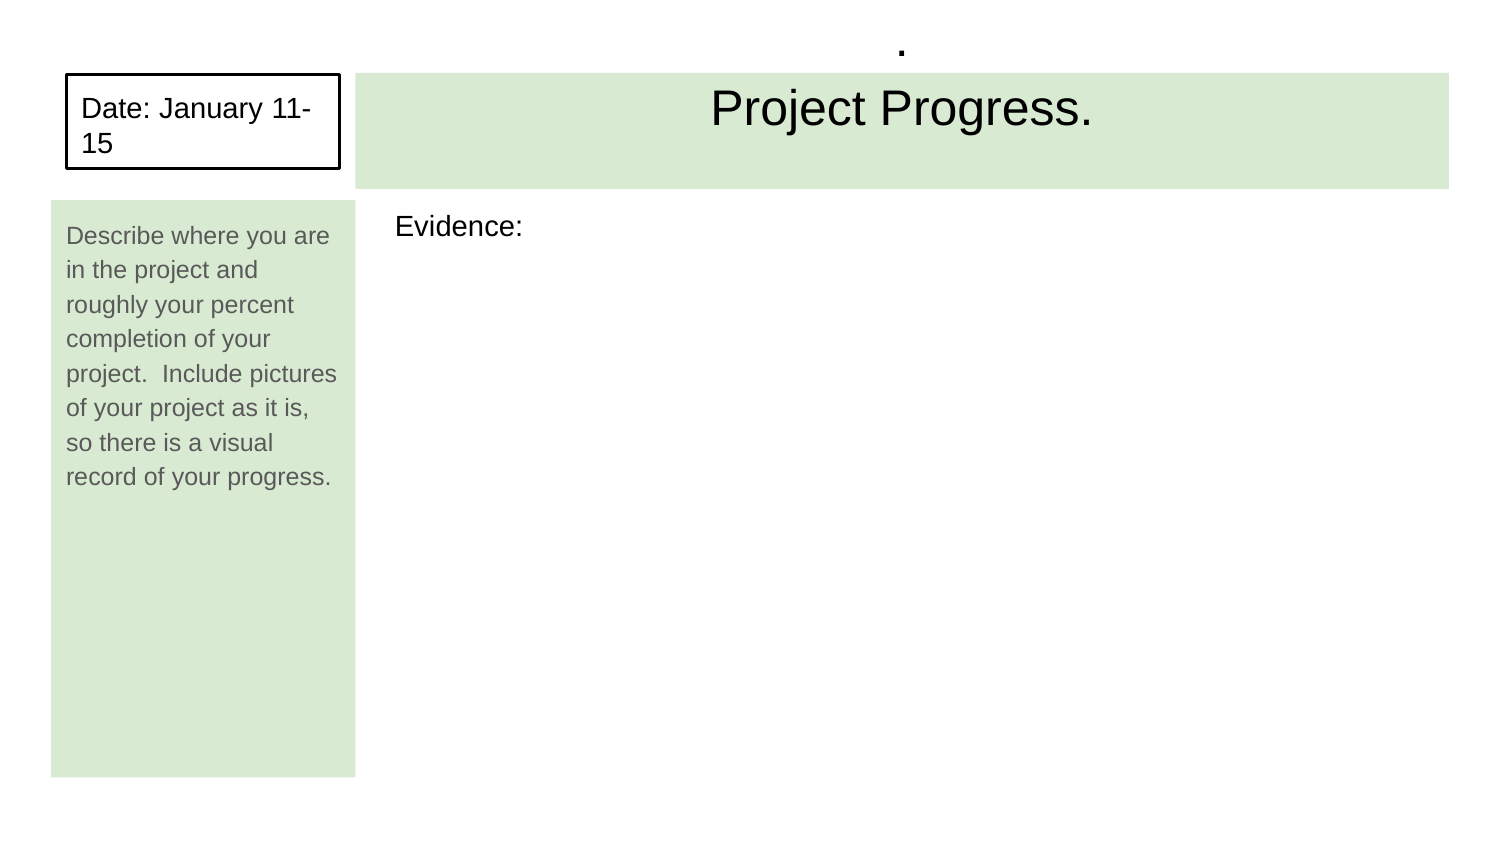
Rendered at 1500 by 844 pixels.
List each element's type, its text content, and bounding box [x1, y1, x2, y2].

text_box Date: January 11-15 [66, 74, 340, 169]
list Describe where you are in the project and roughly your percent completion of your project. Include pictures of your project as it is, so there is a visual record of your progress. [51, 200, 356, 778]
title . Project Progress. [355, 72, 1449, 189]
text_box Evidence: [379, 191, 1449, 781]
